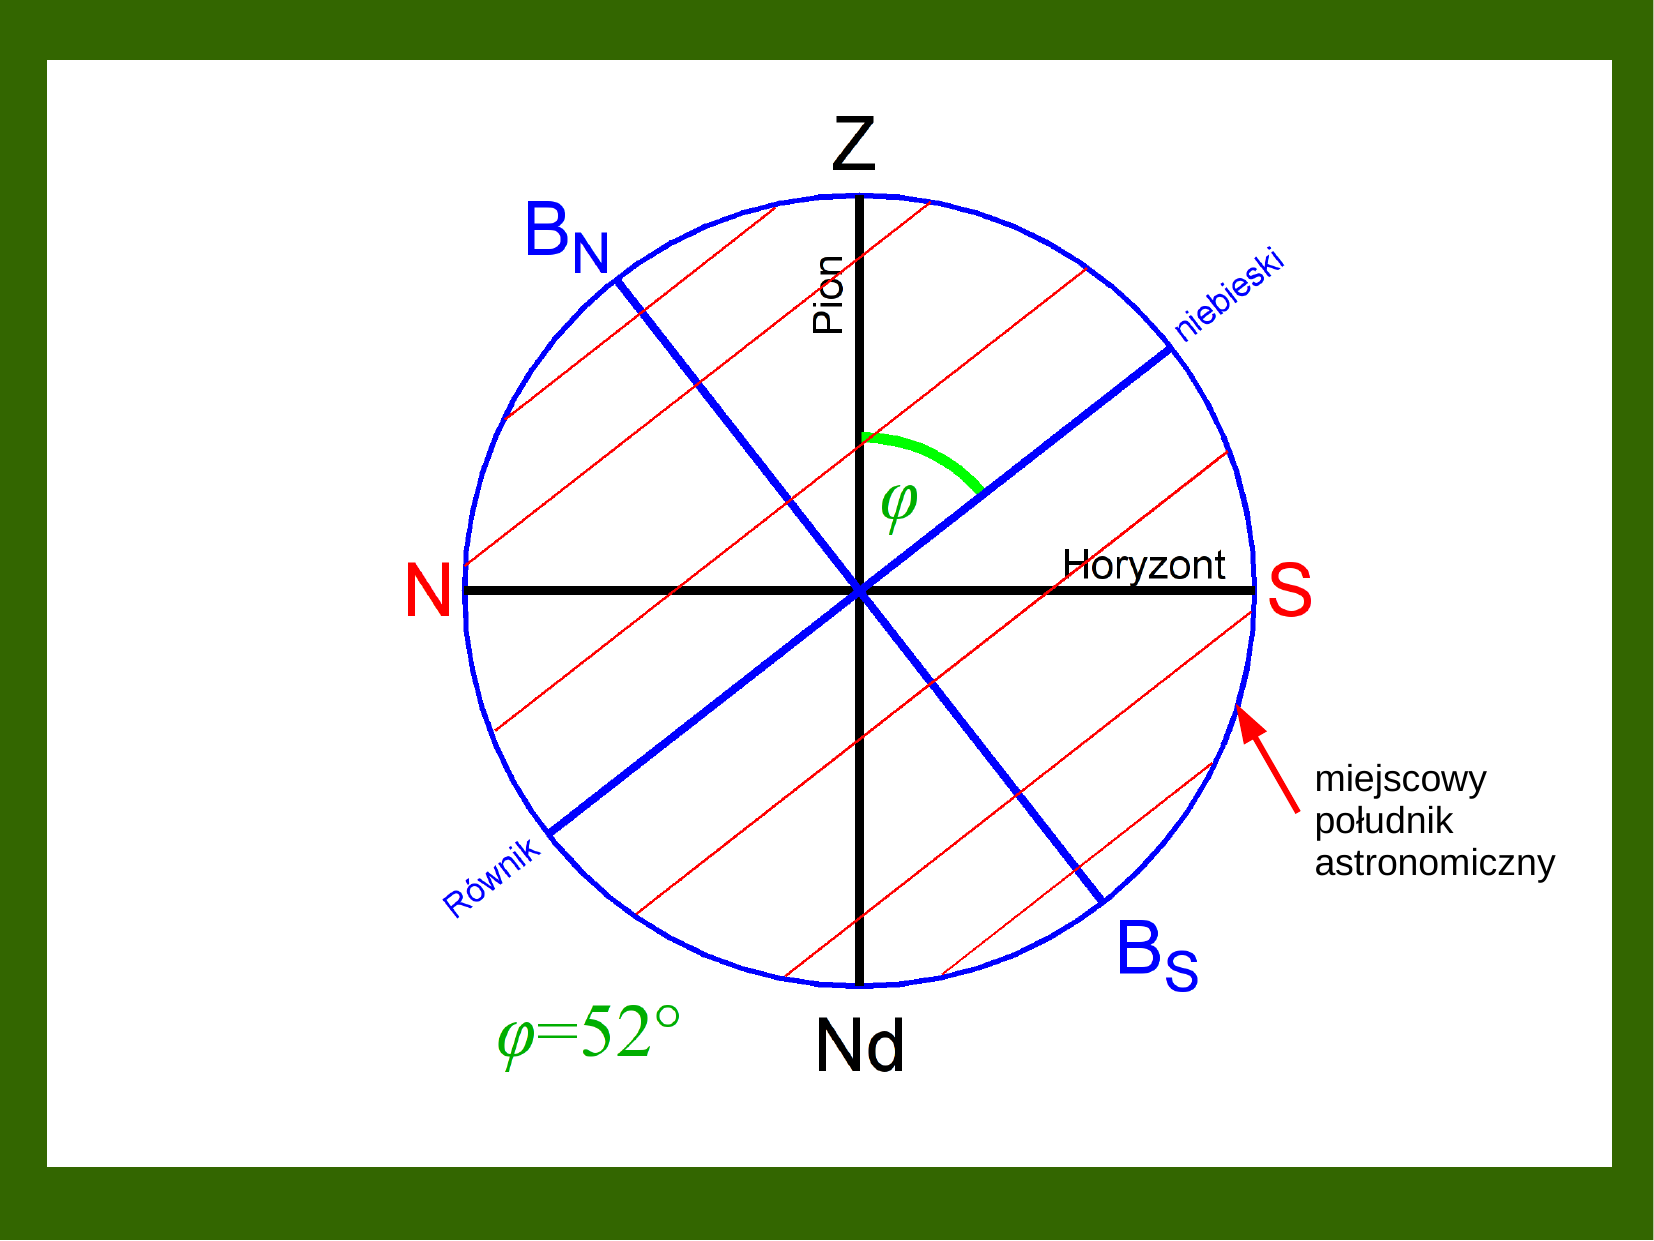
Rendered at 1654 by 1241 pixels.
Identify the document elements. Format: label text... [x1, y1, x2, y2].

text_box miejscowy południk astronomiczny [1299, 750, 1571, 892]
picture [47, 60, 1612, 1168]
